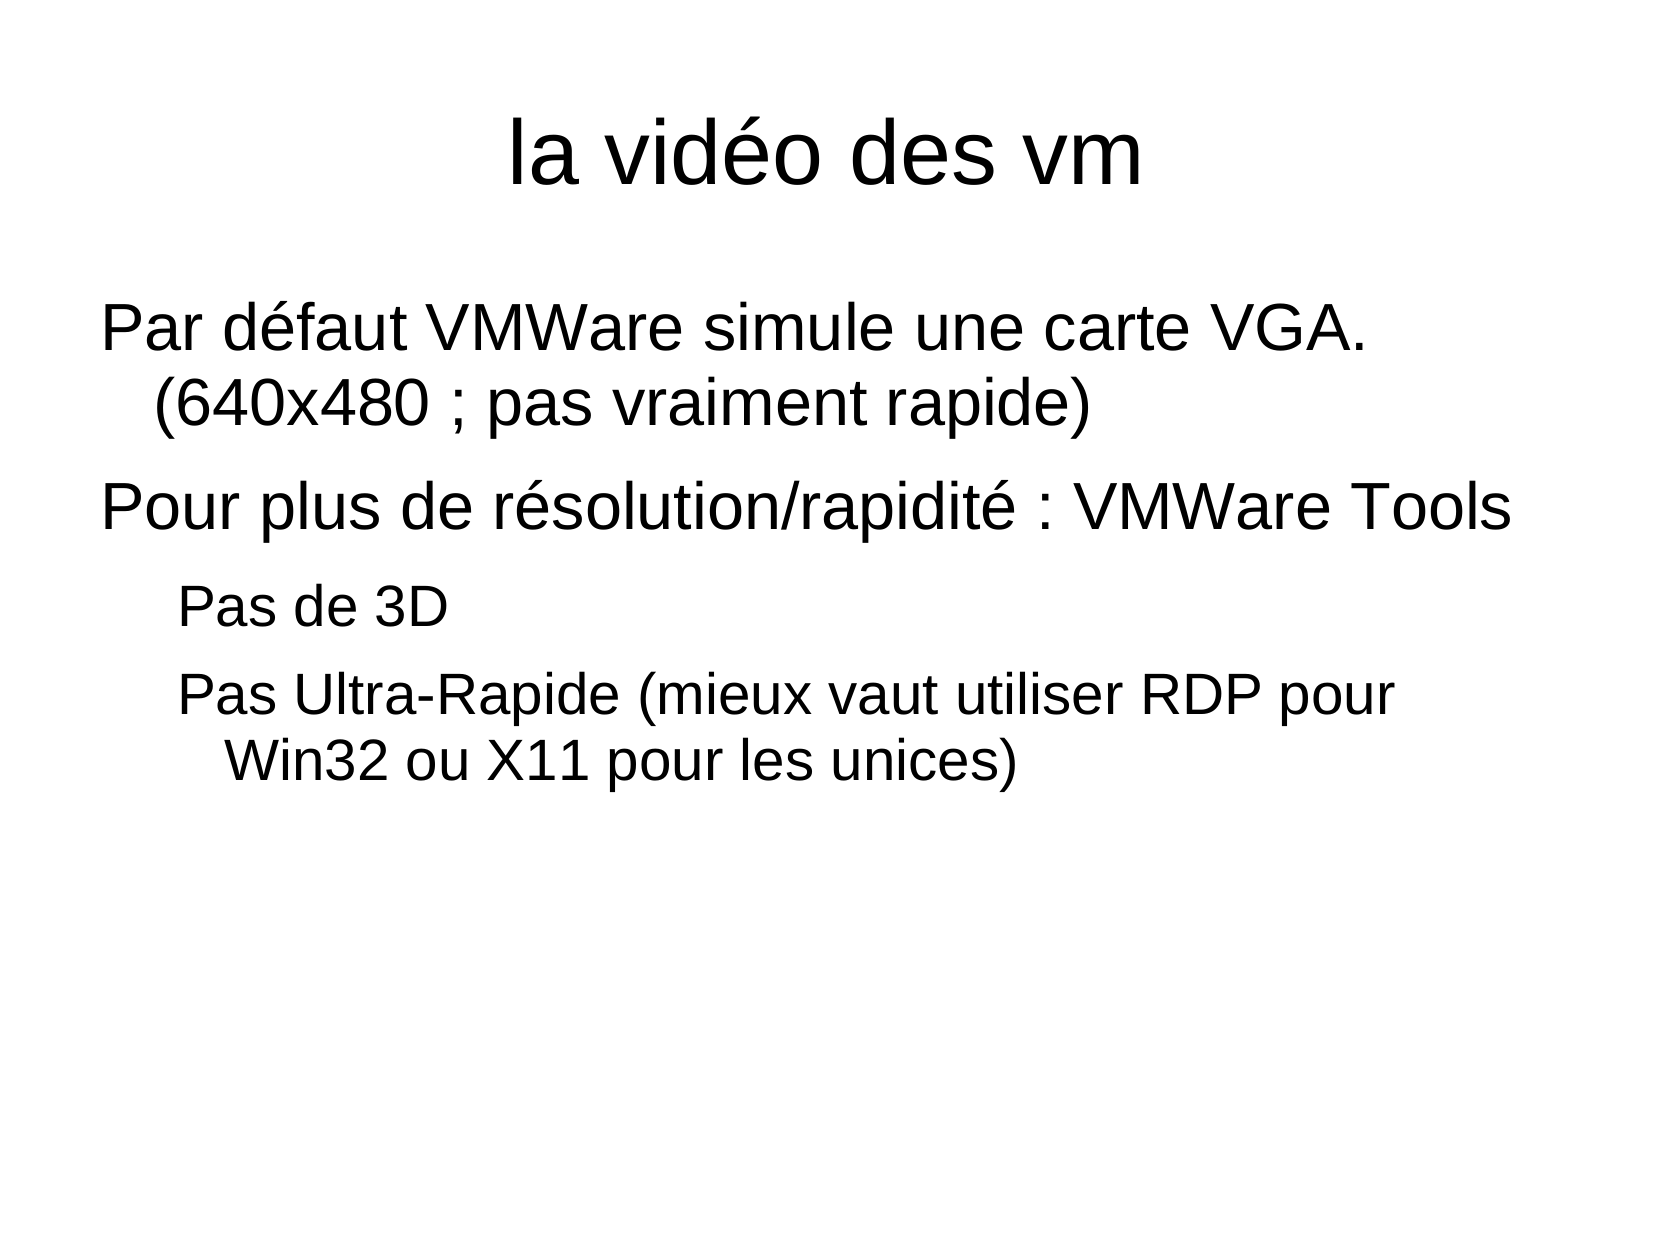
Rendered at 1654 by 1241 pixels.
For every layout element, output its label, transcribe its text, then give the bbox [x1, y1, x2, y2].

title la vidéo des vm [82, 49, 1571, 257]
list Par défaut VMWare simule une carte VGA. (640x480 ; pas vraiment rapide) Pour plus de résolution/rapidité : VMWare Tools Pas de 3D Pas Ultra-Rapide (mieux vaut utiliser RDP pour Win32 ou X11 pour les unices) [82, 290, 1571, 1109]
